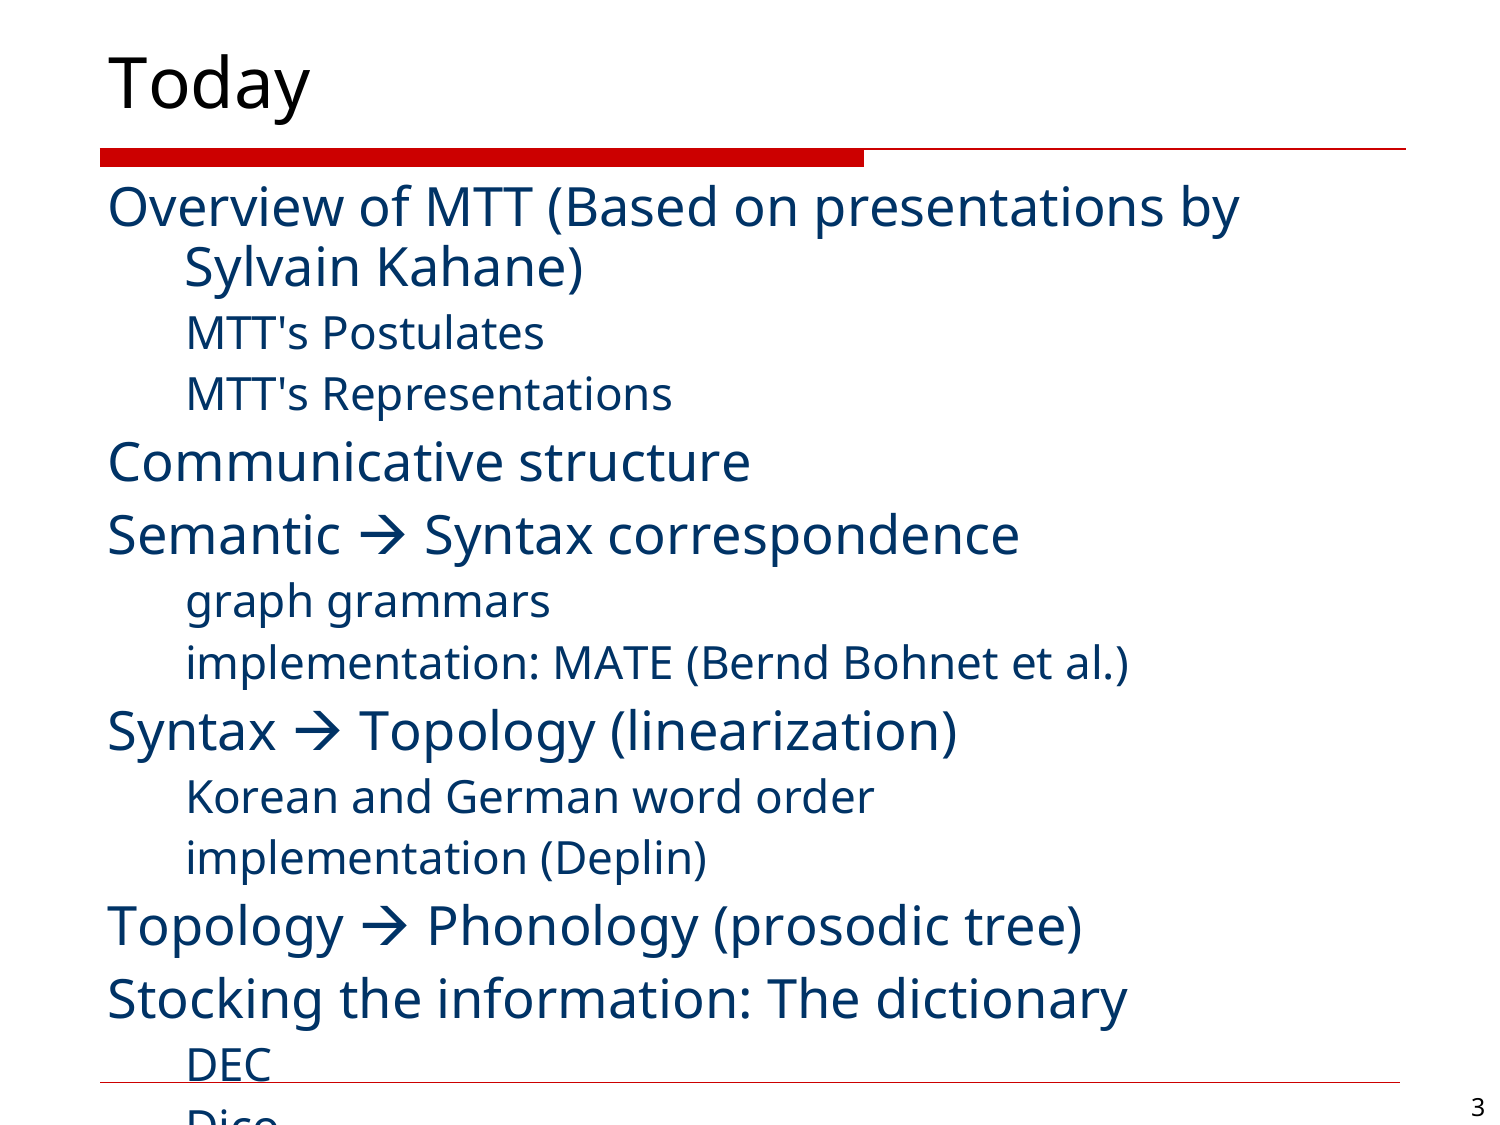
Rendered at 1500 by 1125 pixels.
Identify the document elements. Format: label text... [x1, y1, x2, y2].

title Today [94, 36, 1407, 138]
list Overview of MTT (Based on presentations by Sylvain Kahane) MTT's Postulates MTT's Representations Communicative structure Semantic  Syntax correspondence graph grammars implementation: MATE (Bernd Bohnet et al.) Syntax  Topology (linearization) Korean and German word order implementation (Deplin) Topology  Phonology (prosodic tree) Stocking the information: The dictionary DEC Dico [92, 171, 1406, 1062]
